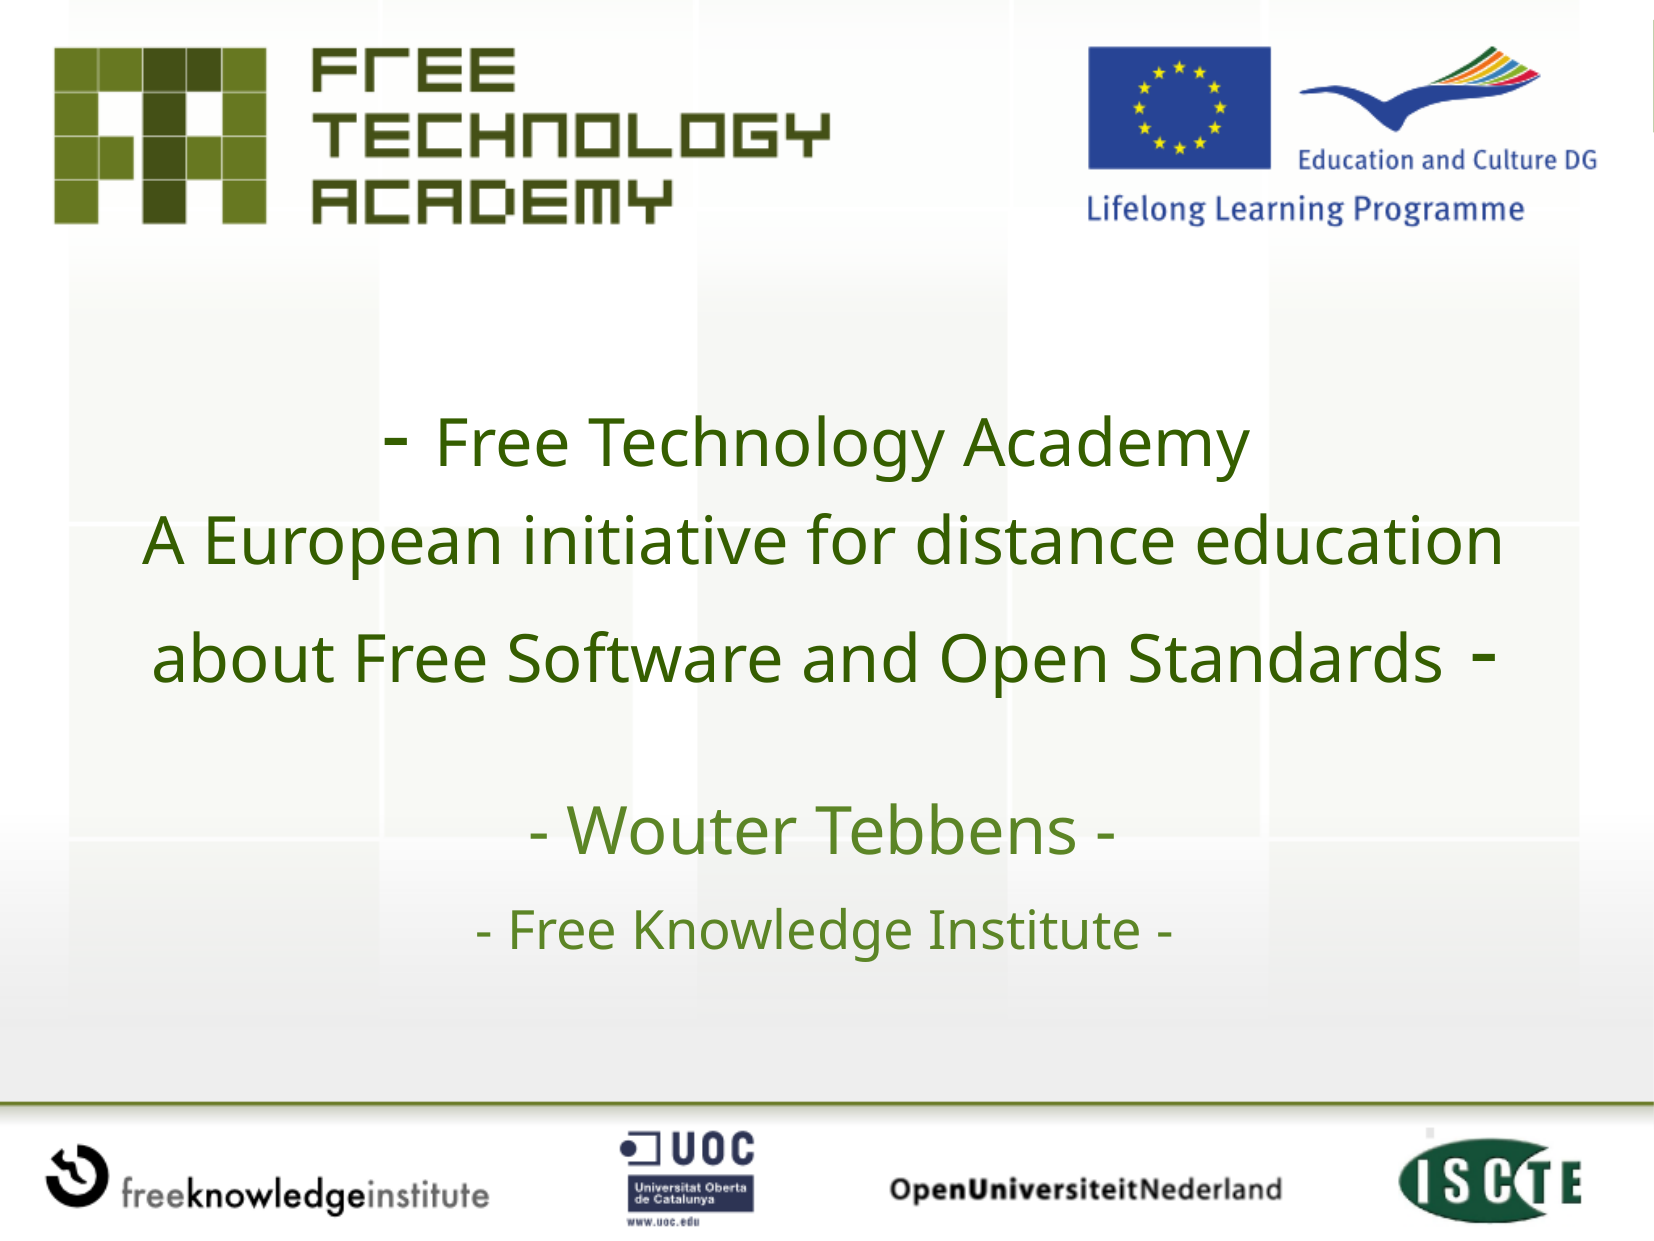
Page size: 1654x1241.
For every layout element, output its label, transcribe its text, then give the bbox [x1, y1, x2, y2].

picture [0, 0, 1654, 1241]
text_box - Free Knowledge Institute - [75, 884, 1576, 962]
text_box - Free Technology Academy A European initiative for distance education about Free Software and Open Standards - [75, 361, 1576, 669]
text_box - Wouter Tebbens - [72, 776, 1573, 869]
